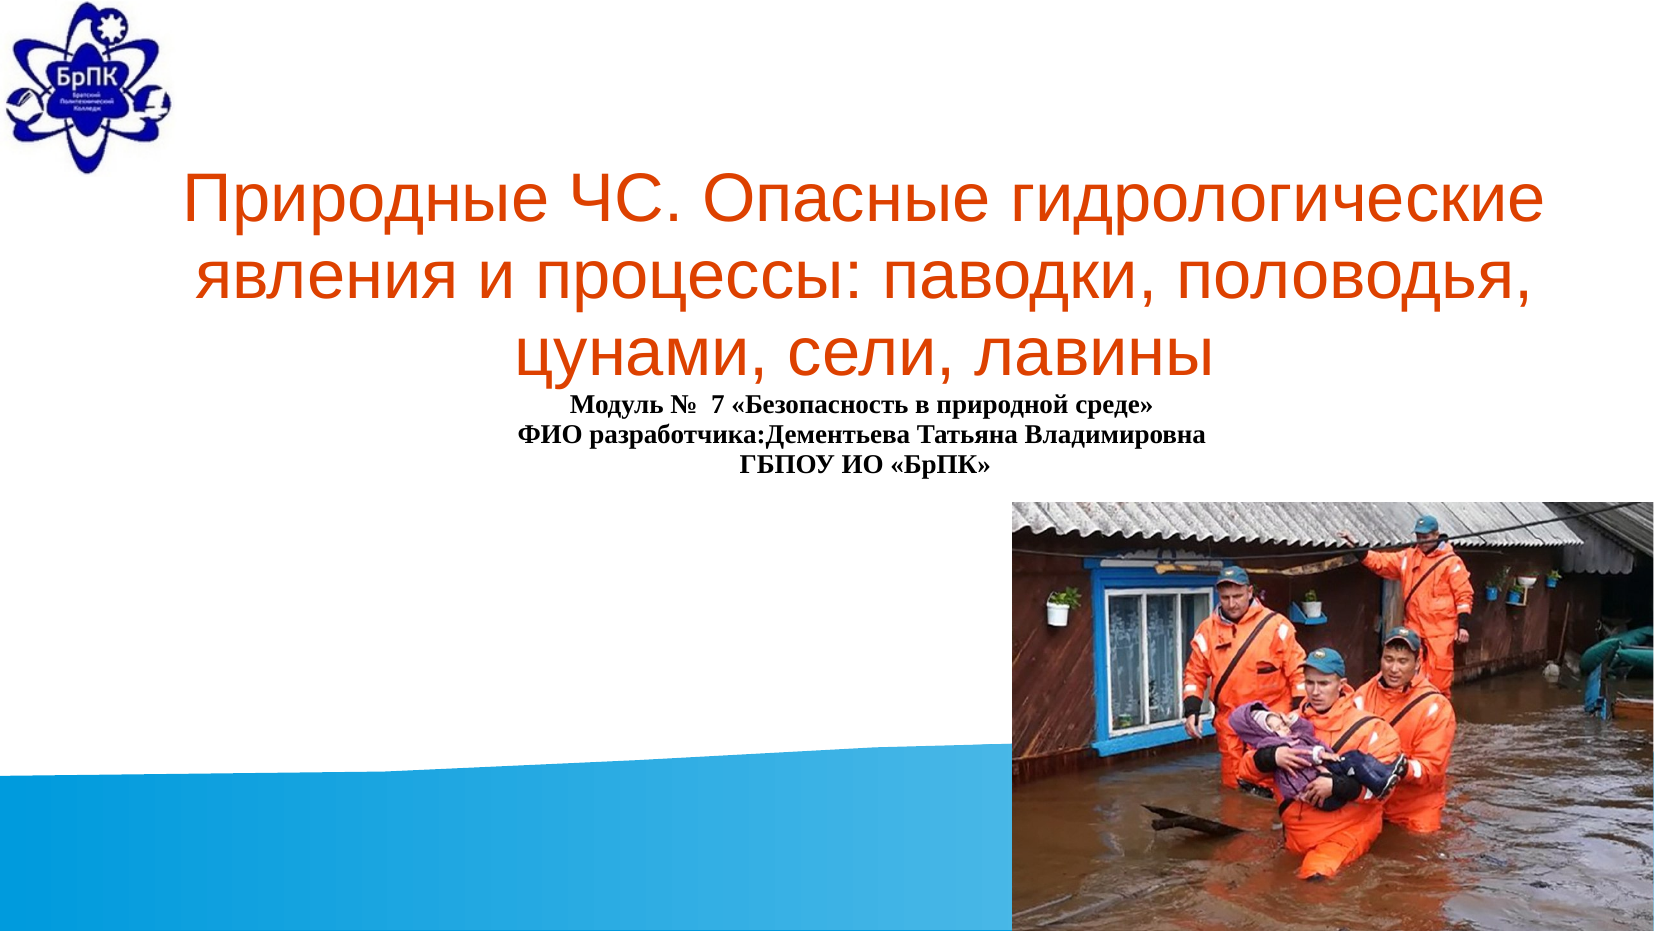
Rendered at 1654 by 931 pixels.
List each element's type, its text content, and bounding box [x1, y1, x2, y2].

picture [0, 0, 177, 177]
title Природные ЧС. Опасные гидрологические явления и процессы: паводки, половодья, цунами, сели, лавины Модуль № 7 «Безопасность в природной среде» ФИО разработчика:Дементьева Татьяна Владимировна ГБПОУ ИО «БрПК» [126, 159, 1604, 479]
picture [1012, 502, 1654, 931]
